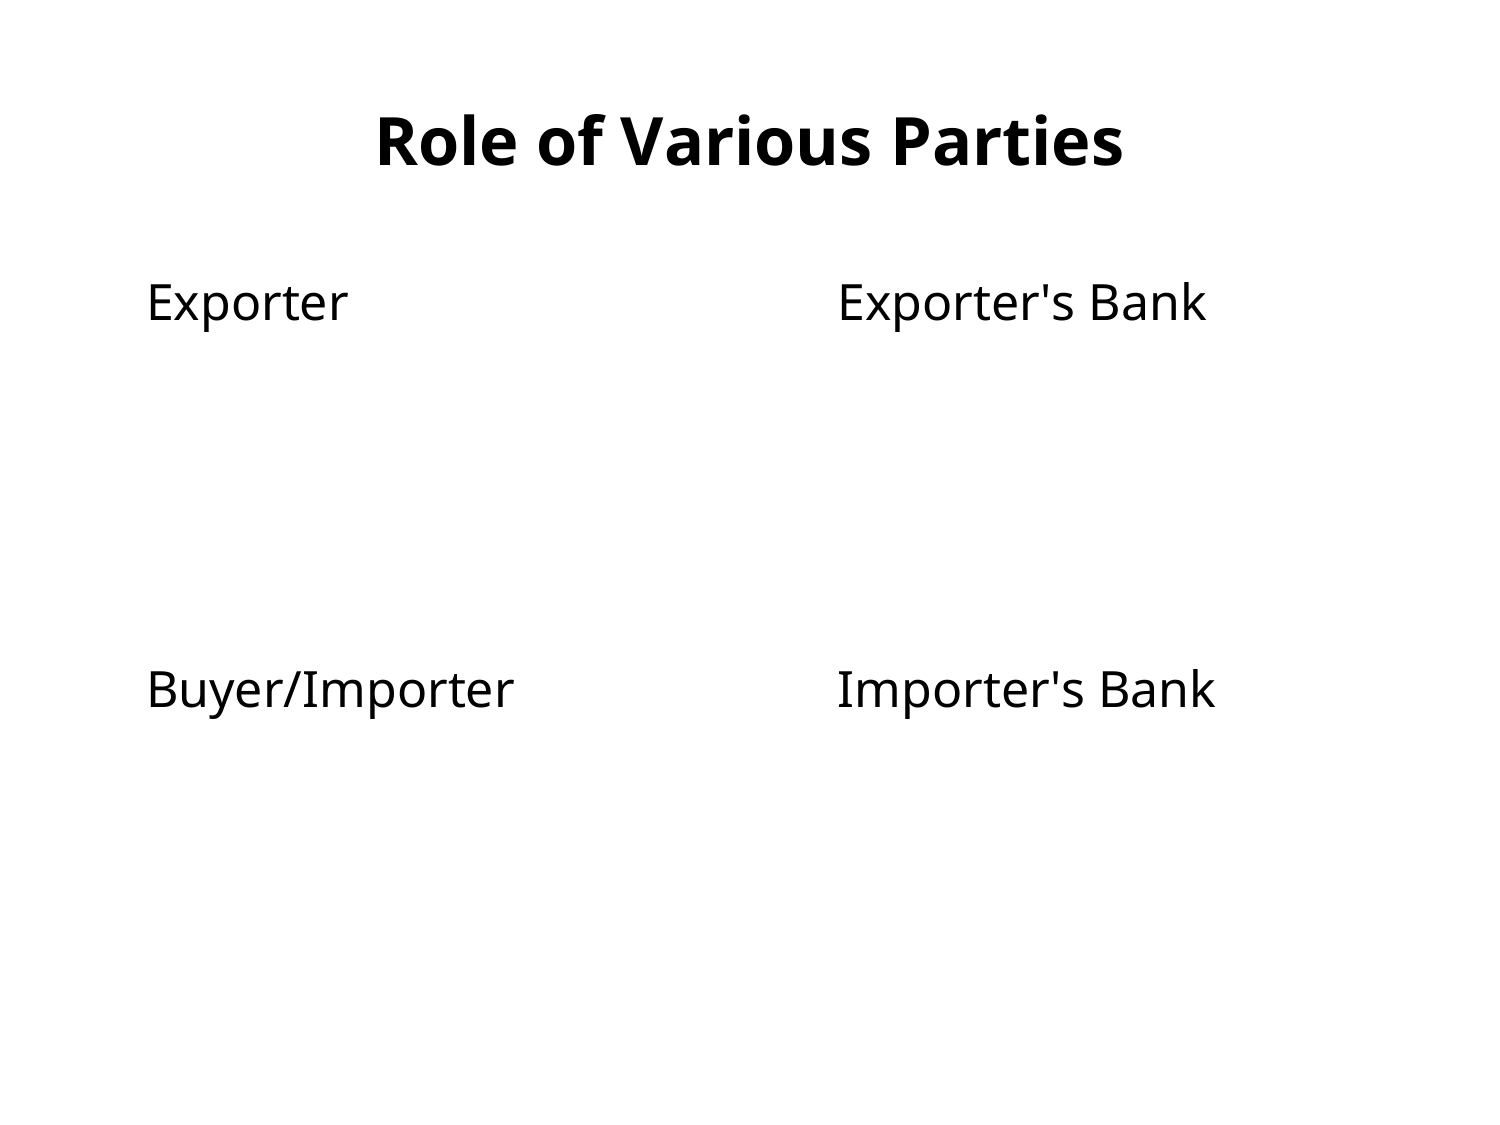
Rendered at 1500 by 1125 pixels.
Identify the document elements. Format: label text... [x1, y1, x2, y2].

list Exporter [75, 262, 734, 617]
list Buyer/Importer [75, 650, 734, 1005]
list Exporter's Bank [766, 262, 1426, 617]
list Importer's Bank [766, 650, 1426, 1005]
title Role of Various Parties [75, 45, 1425, 233]
